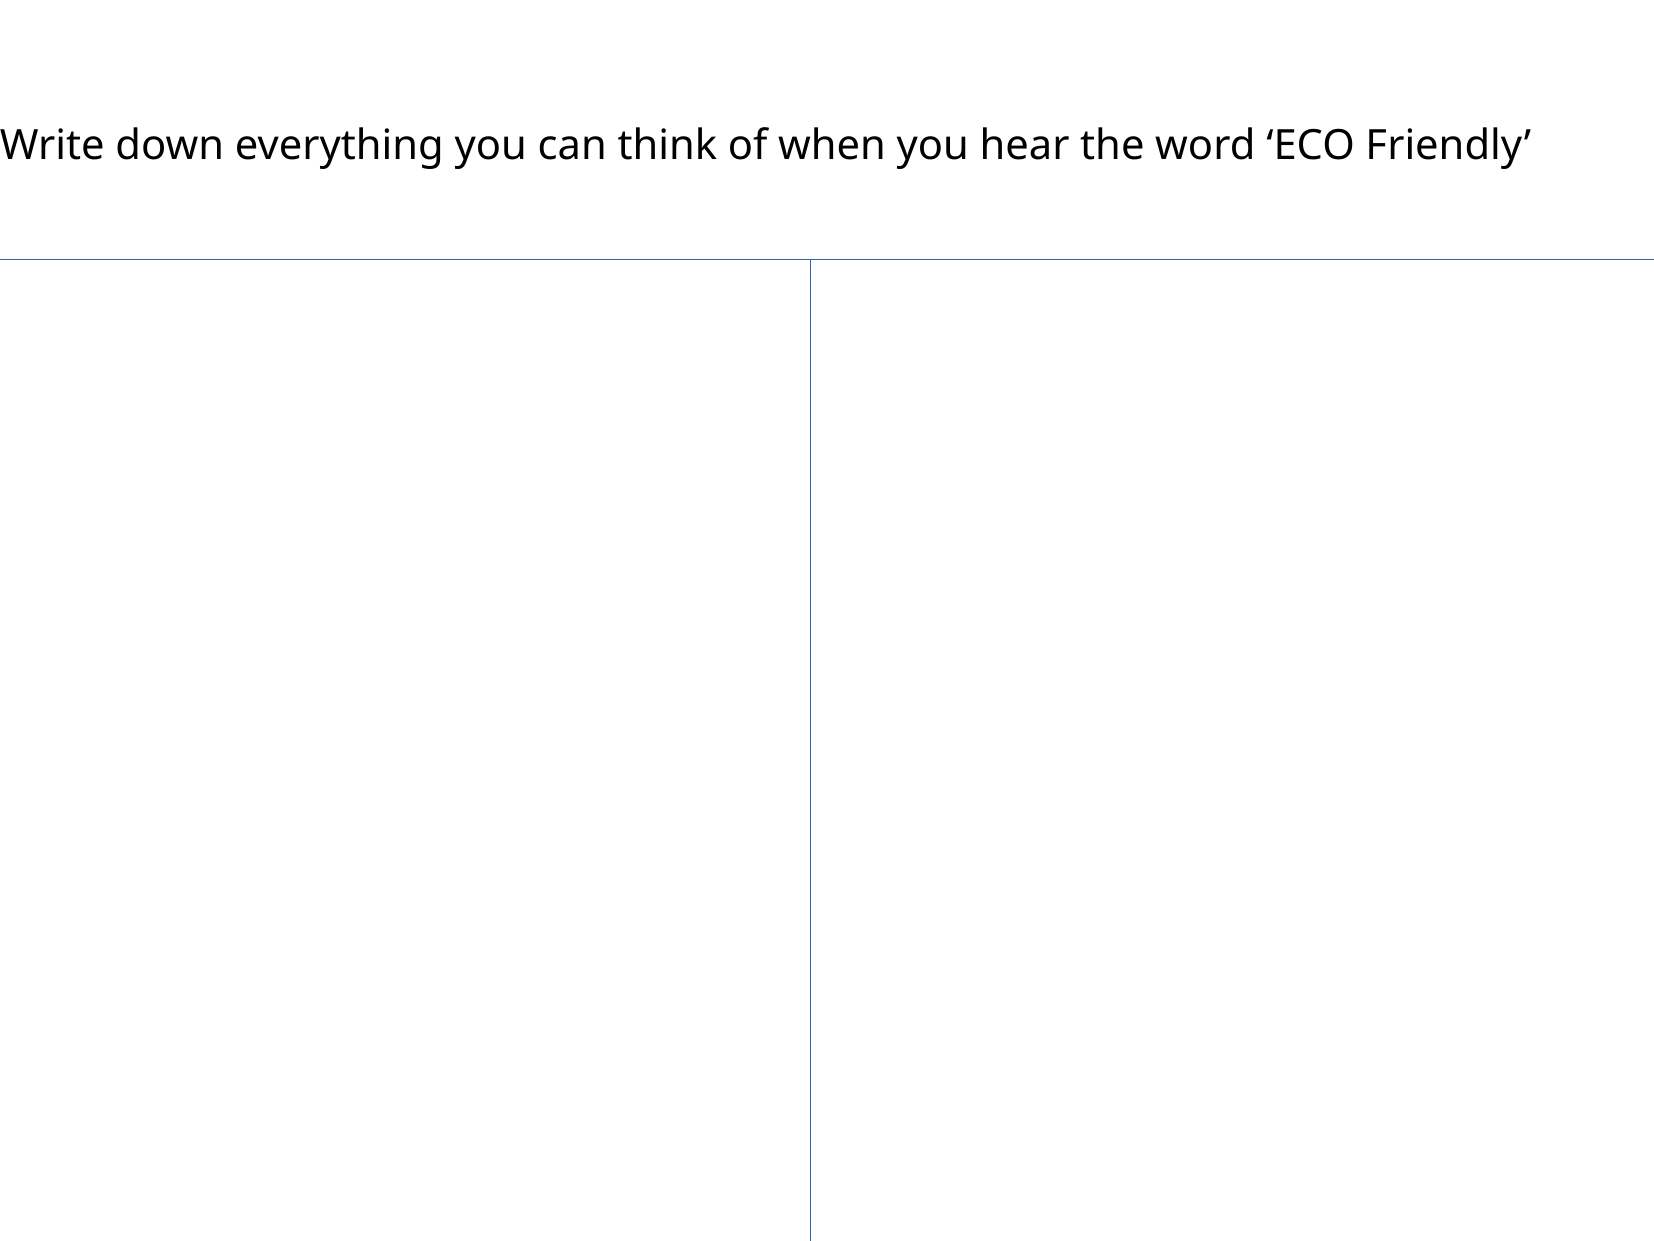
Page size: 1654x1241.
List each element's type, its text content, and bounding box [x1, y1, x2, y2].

text_box Write down everything you can think of when you hear the word ‘ECO Friendly’ [0, 107, 1654, 226]
